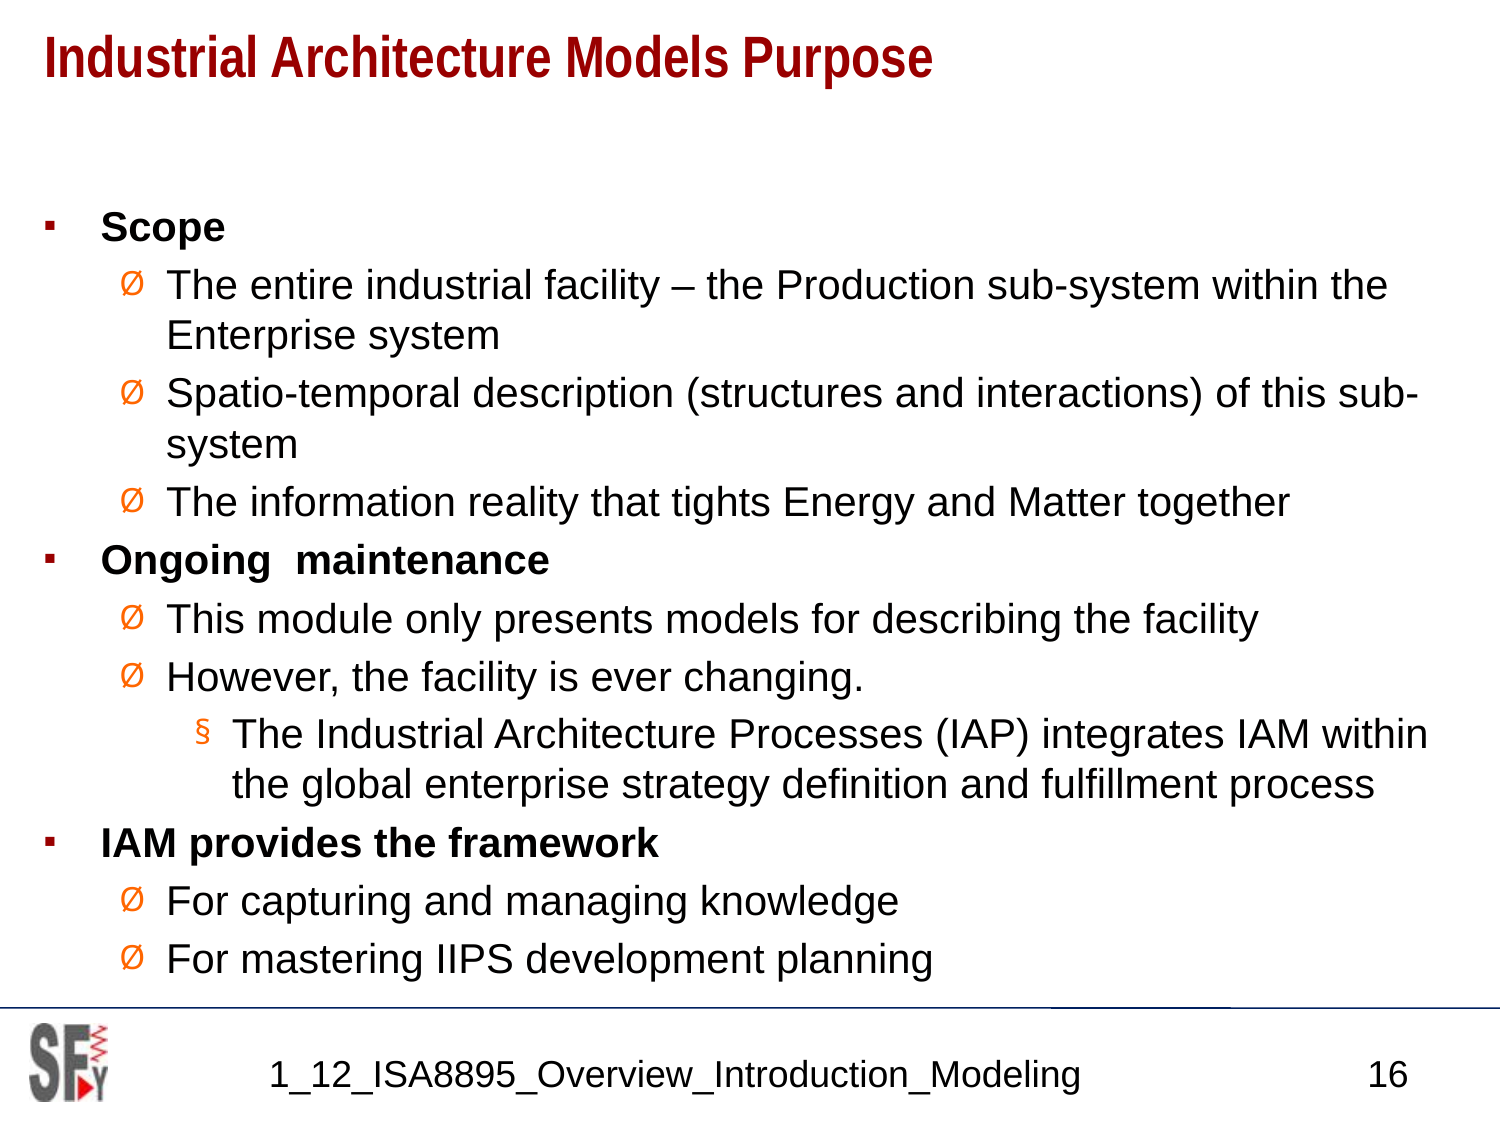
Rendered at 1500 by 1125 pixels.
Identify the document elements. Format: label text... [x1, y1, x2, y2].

list Scope The entire industrial facility – the Production sub-system within the Enterprise system Spatio-temporal description (structures and interactions) of this sub-system The information reality that tights Energy and Matter together Ongoing maintenance This module only presents models for describing the facility However, the facility is ever changing. The Industrial Architecture Processes (IAP) integrates IAM within the global enterprise strategy definition and fulfillment process IAM provides the framework For capturing and managing knowledge For mastering IIPS development planning [29, 184, 1471, 988]
slide_number <numéro> [1352, 1034, 1490, 1103]
footer 1_12_ISA8895_Overview_Introduction_Modeling [253, 1034, 1336, 1103]
picture [29, 1023, 108, 1102]
title Industrial Architecture Models Purpose [29, 12, 1471, 138]
